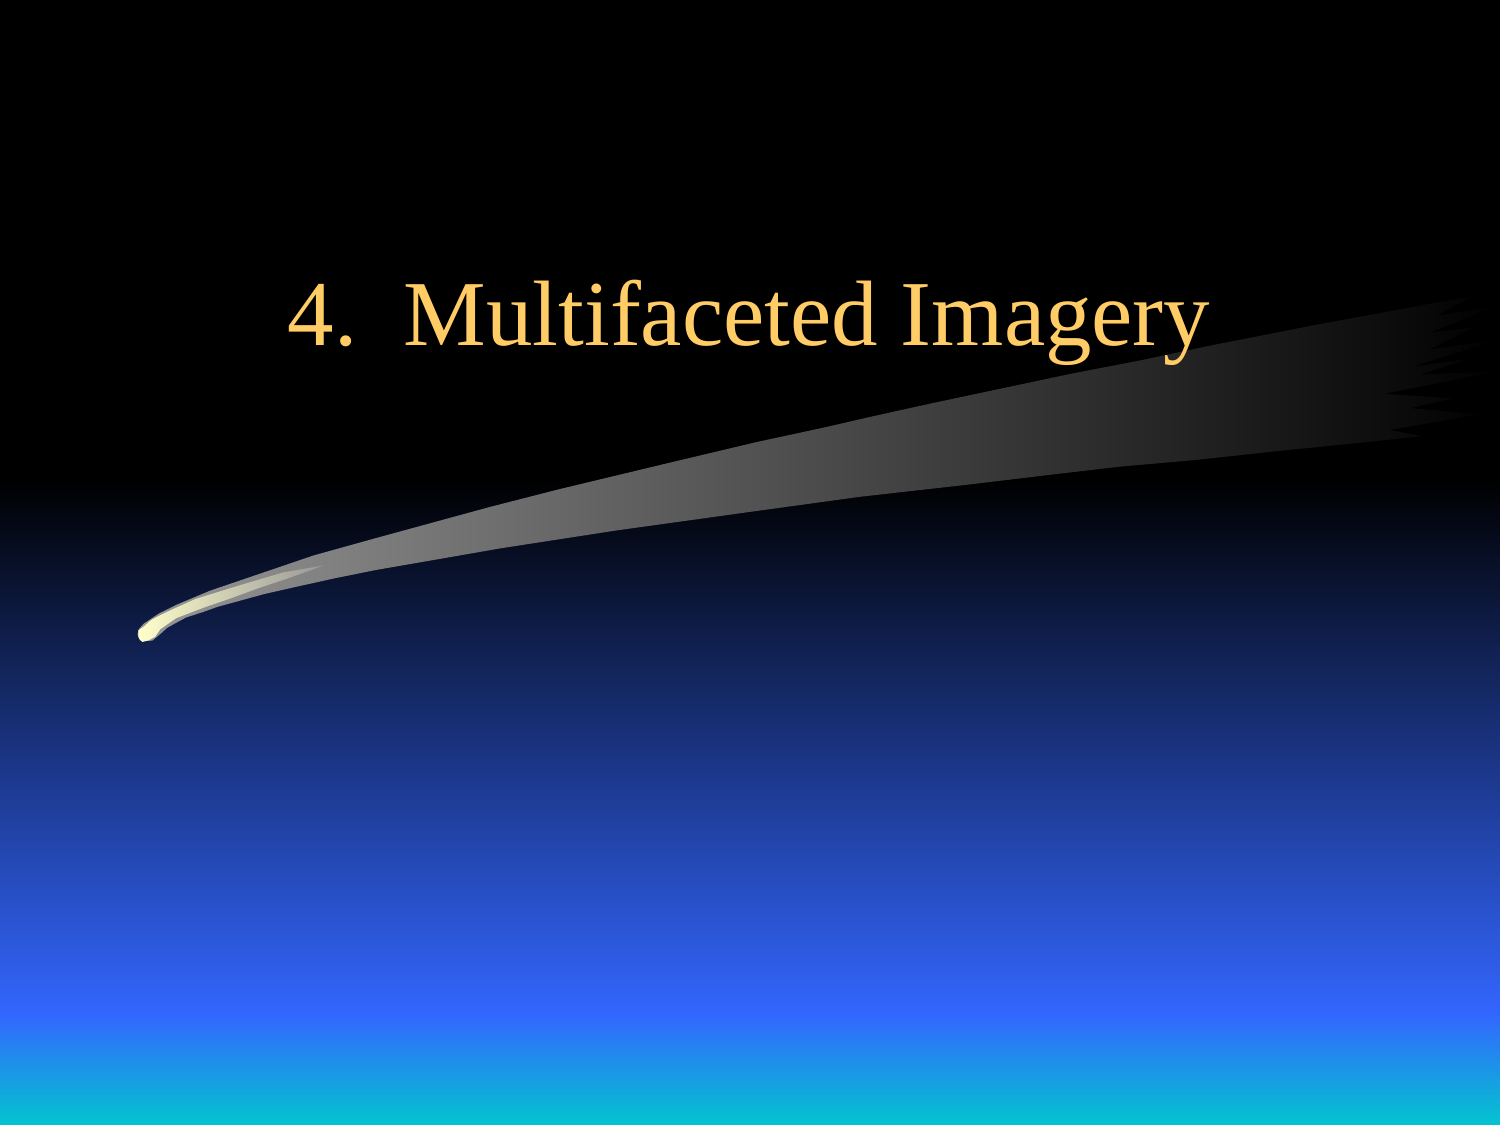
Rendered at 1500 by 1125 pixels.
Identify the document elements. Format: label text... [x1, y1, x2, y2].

title 4. Multifaceted Imagery [112, 185, 1388, 374]
